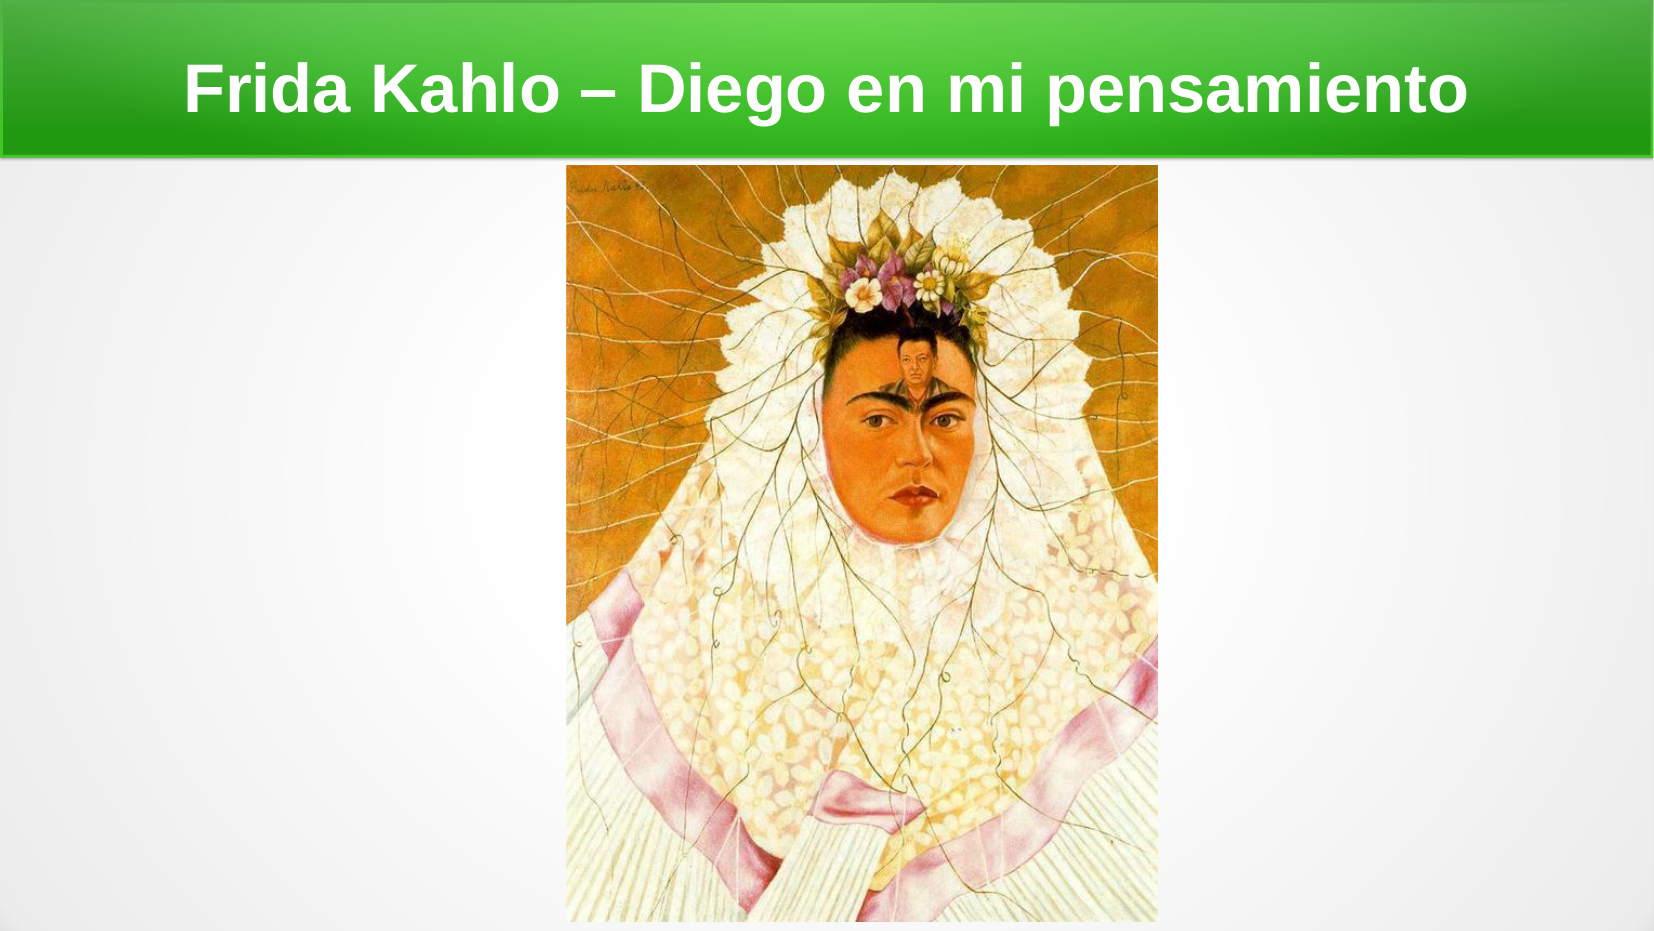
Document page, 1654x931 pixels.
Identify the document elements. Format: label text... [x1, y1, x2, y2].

title Frida Kahlo – Diego en mi pensamiento [82, 35, 1571, 142]
picture [566, 165, 1158, 922]
